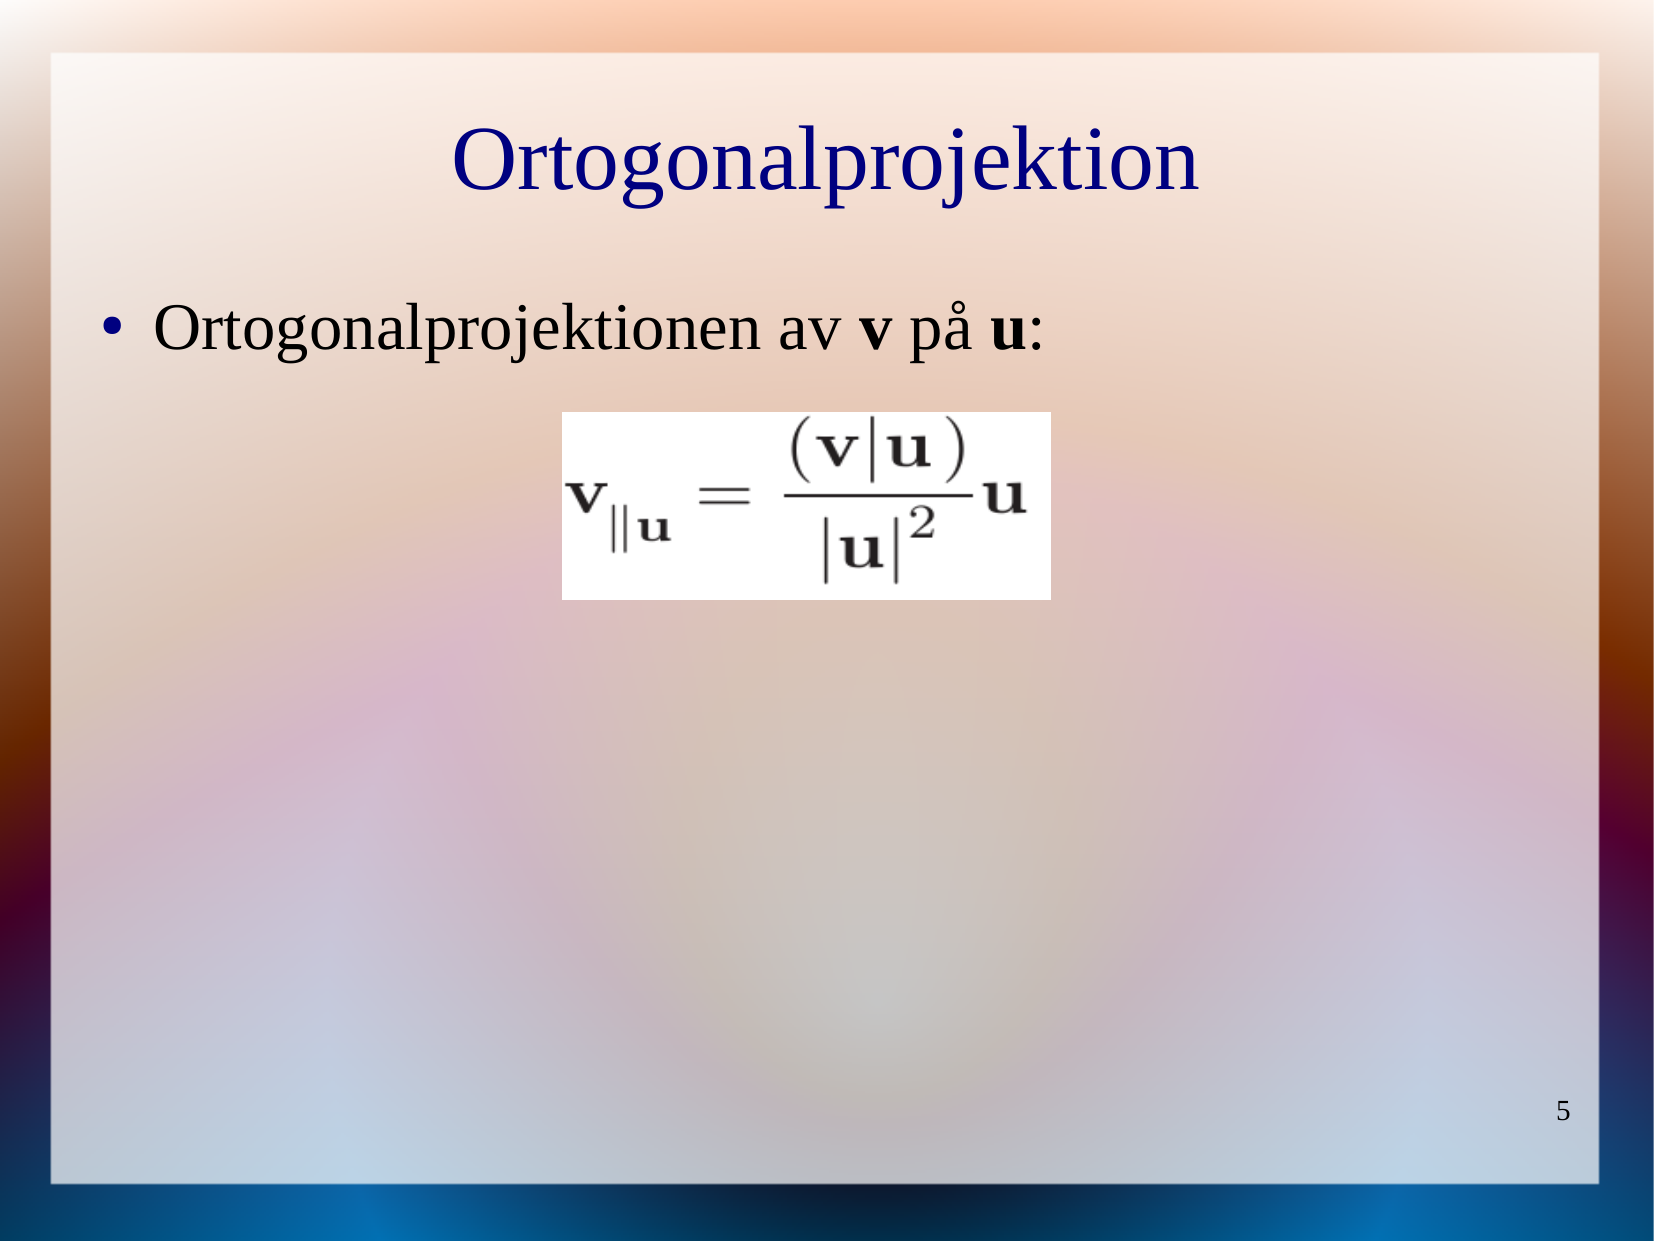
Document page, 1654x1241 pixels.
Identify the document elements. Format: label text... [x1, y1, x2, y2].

title Ortogonalprojektion [82, 62, 1571, 256]
picture [0, 0, 1654, 1241]
list Ortogonalprojektionen av v på u: [82, 290, 1571, 1019]
